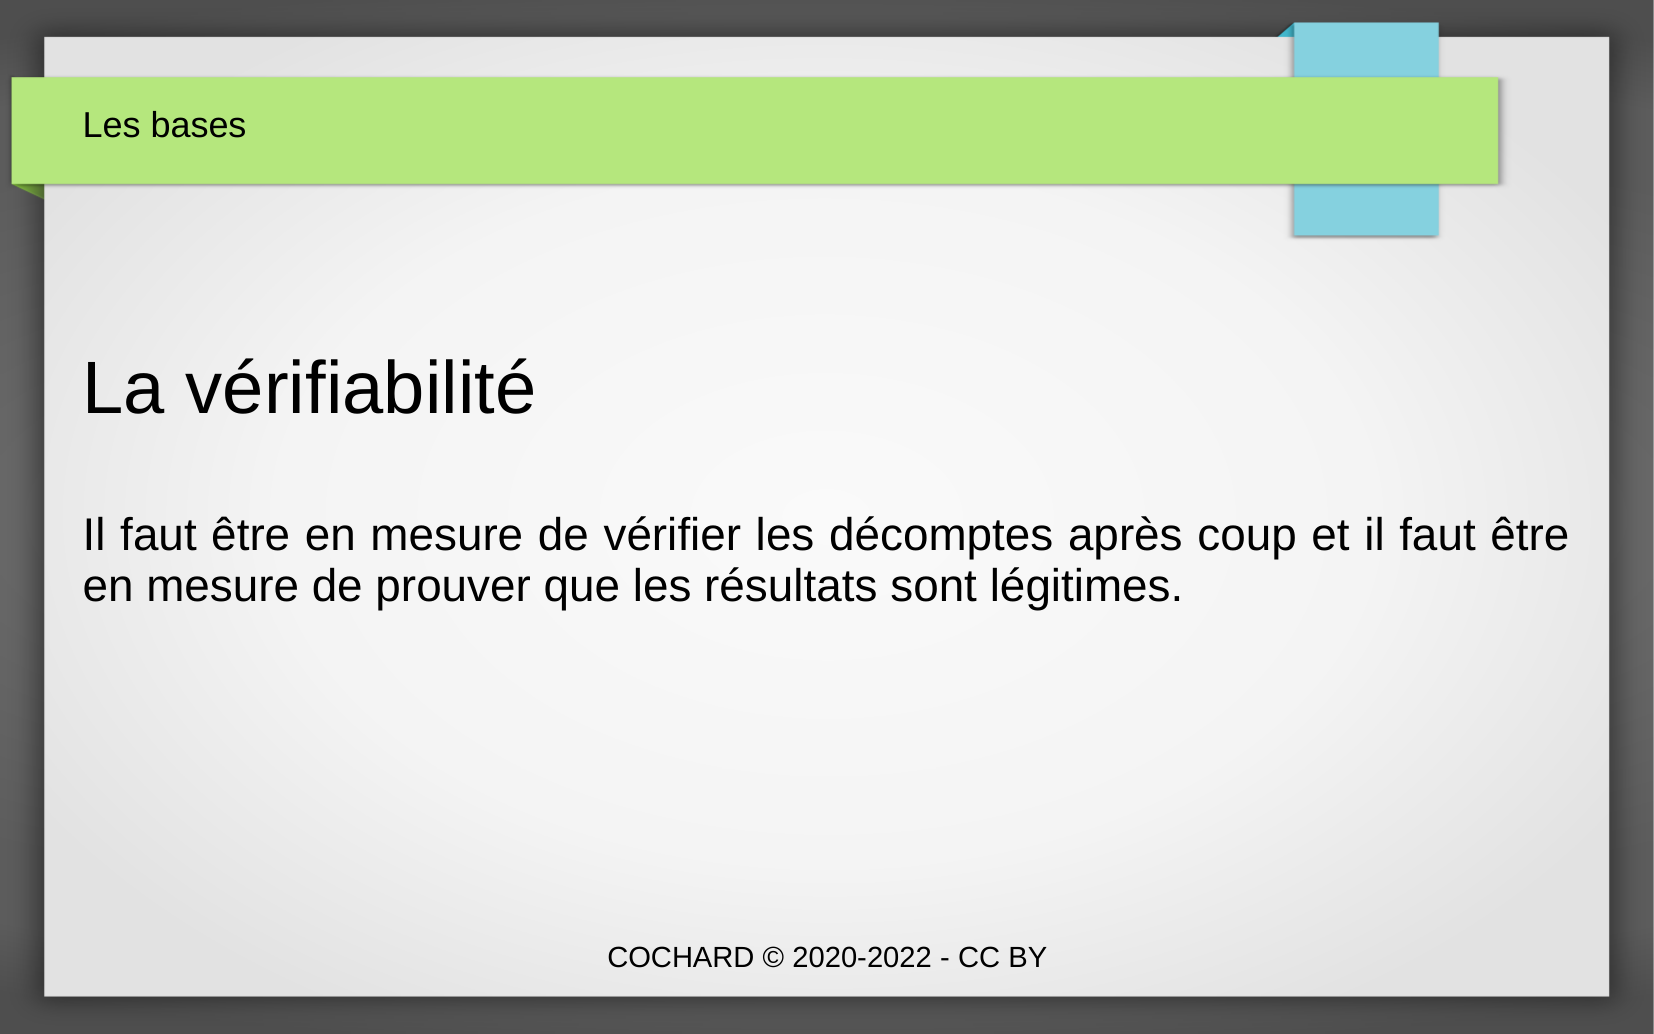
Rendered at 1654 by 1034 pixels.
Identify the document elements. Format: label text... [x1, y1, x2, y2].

picture [0, 0, 1654, 1034]
title Les bases [82, 39, 1235, 210]
list La vérifiabilité Il faut être en mesure de vérifier les décomptes après coup et il faut être en mesure de prouver que les résultats sont légitimes. [82, 249, 1571, 849]
